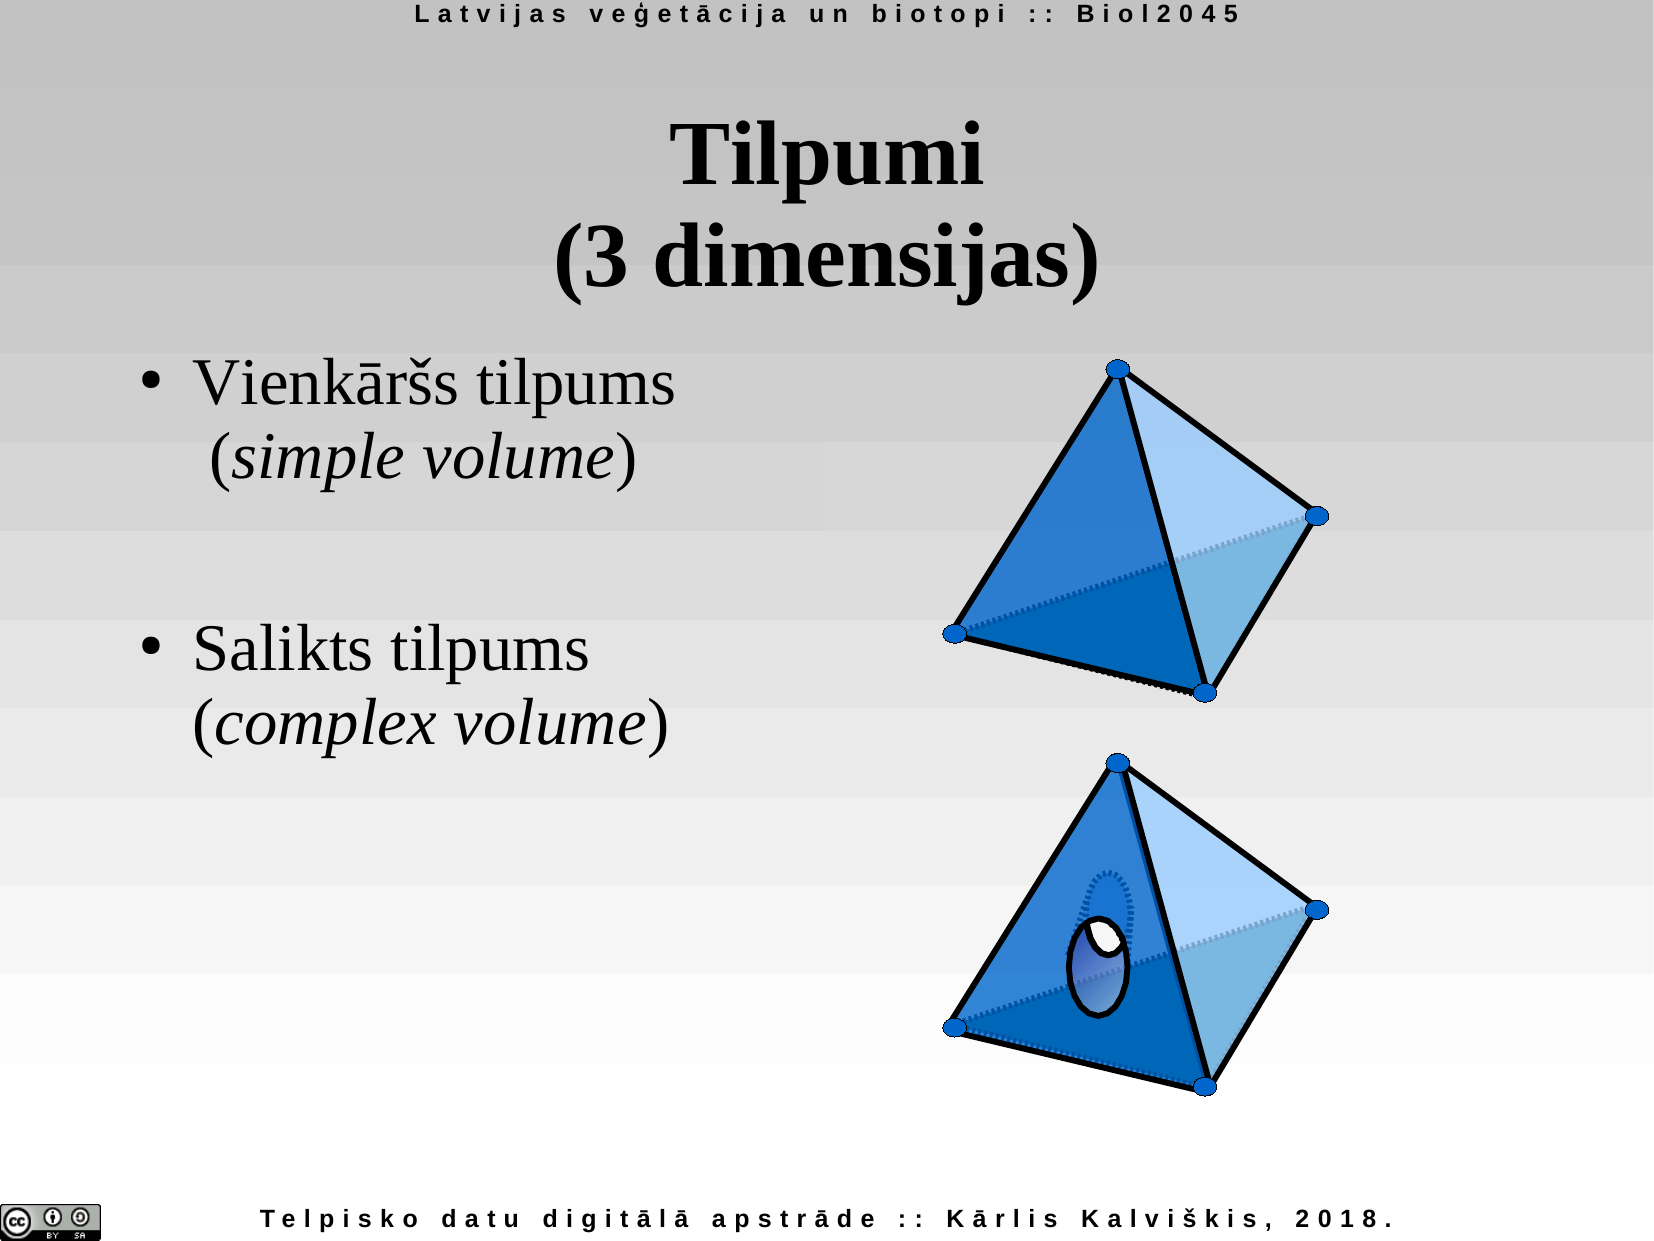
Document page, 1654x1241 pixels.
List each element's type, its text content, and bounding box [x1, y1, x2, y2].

picture [0, 0, 1654, 1241]
list Vienkāršs tilpums (simple volume) Salikts tilpums (complex volume) [121, 344, 1534, 1127]
title Tilpumi (3 dimensijas) [121, 102, 1534, 311]
text_box [942, 359, 1329, 703]
text_box [942, 753, 1329, 1097]
